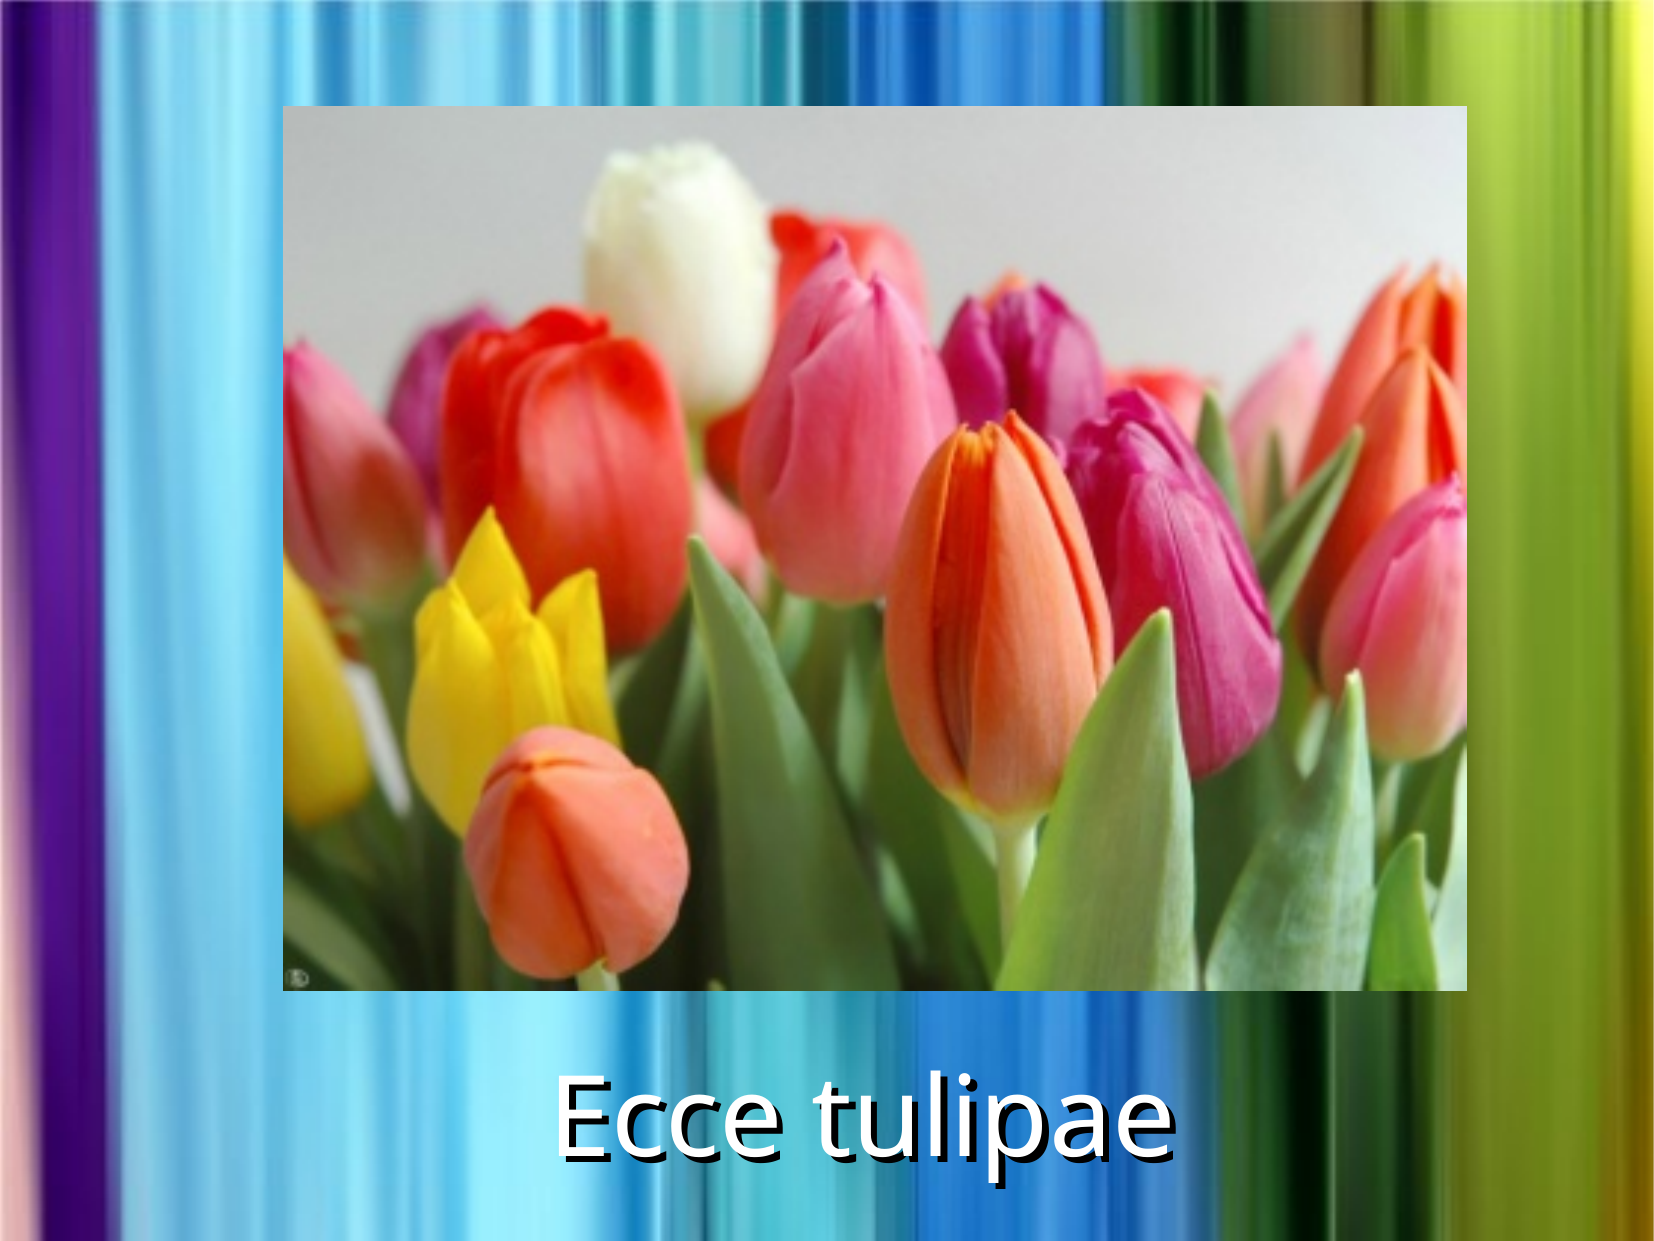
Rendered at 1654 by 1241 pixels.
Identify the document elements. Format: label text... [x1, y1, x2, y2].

title Ecce tulipae [118, 1009, 1607, 1217]
picture [0, 0, 1654, 1241]
